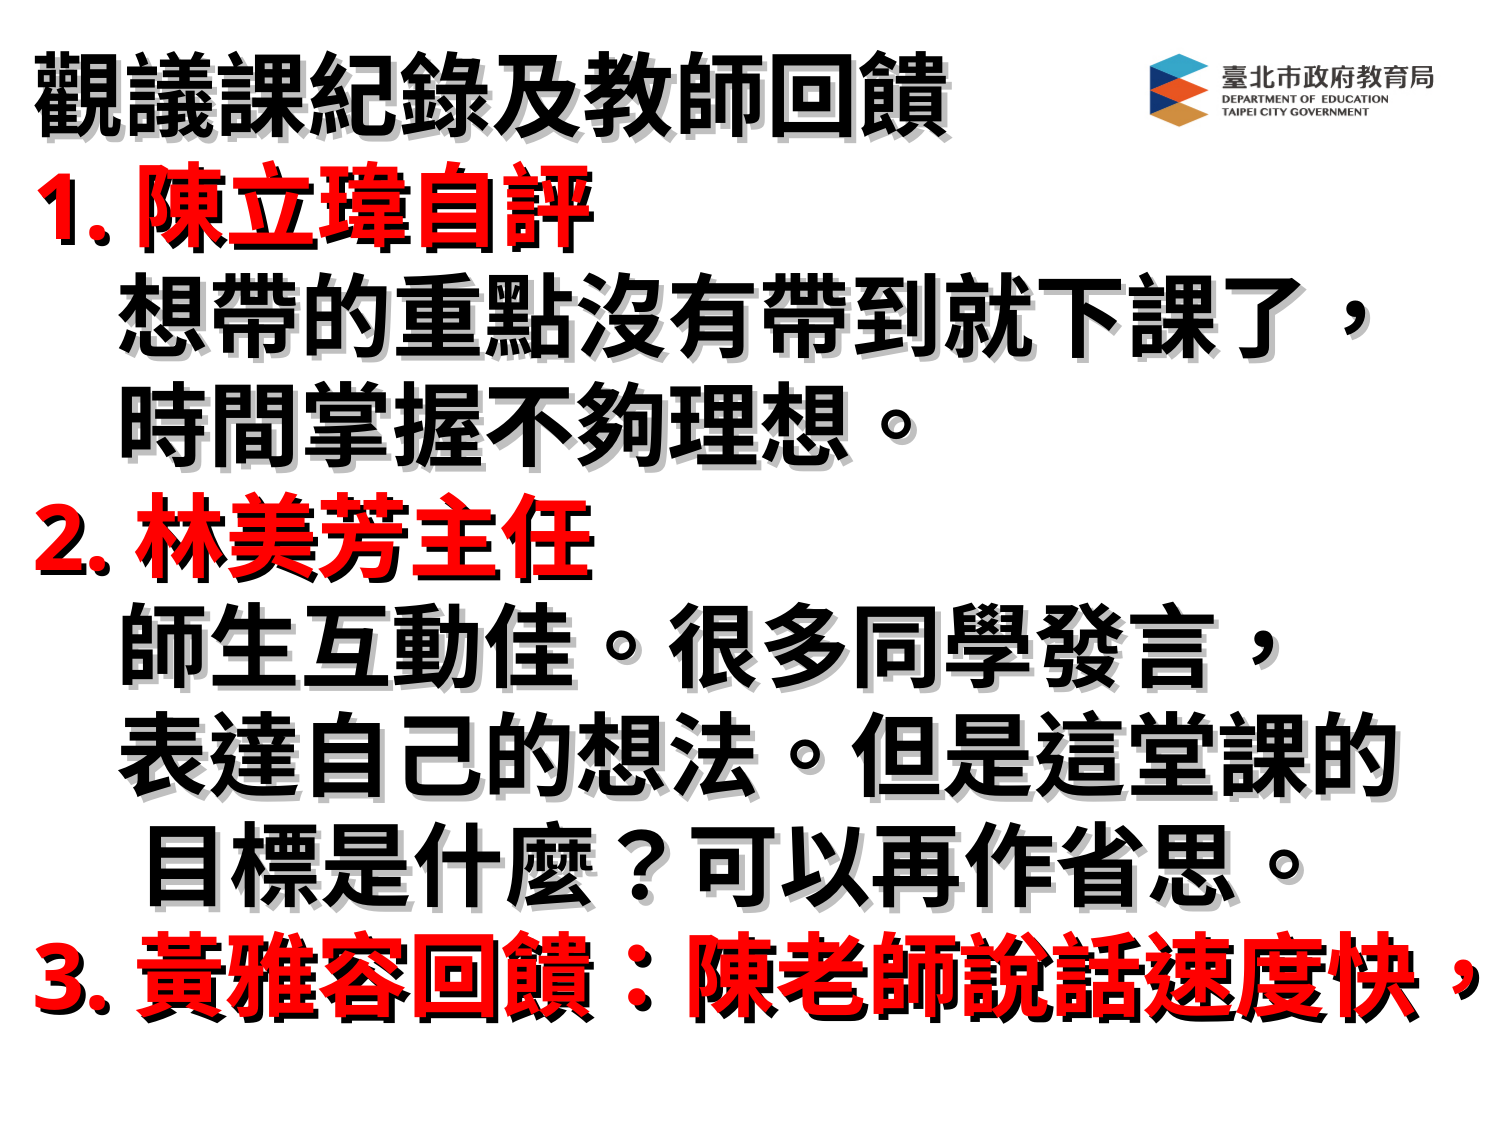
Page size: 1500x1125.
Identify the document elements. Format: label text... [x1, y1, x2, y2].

text_box 觀議課紀錄及教師回饋 1.陳立瑋自評 想帶的重點沒有帶到就下課了， 時間掌握不夠理想。 2.林美芳主任 師生互動佳。很多同學發言， 表達自己的想法。但是這堂課的 目標是什麼？可以再作省思。 3.黃雅容回饋：陳老師說話速度快， 怕學生無法思考吸收。 [18, 31, 1476, 1125]
